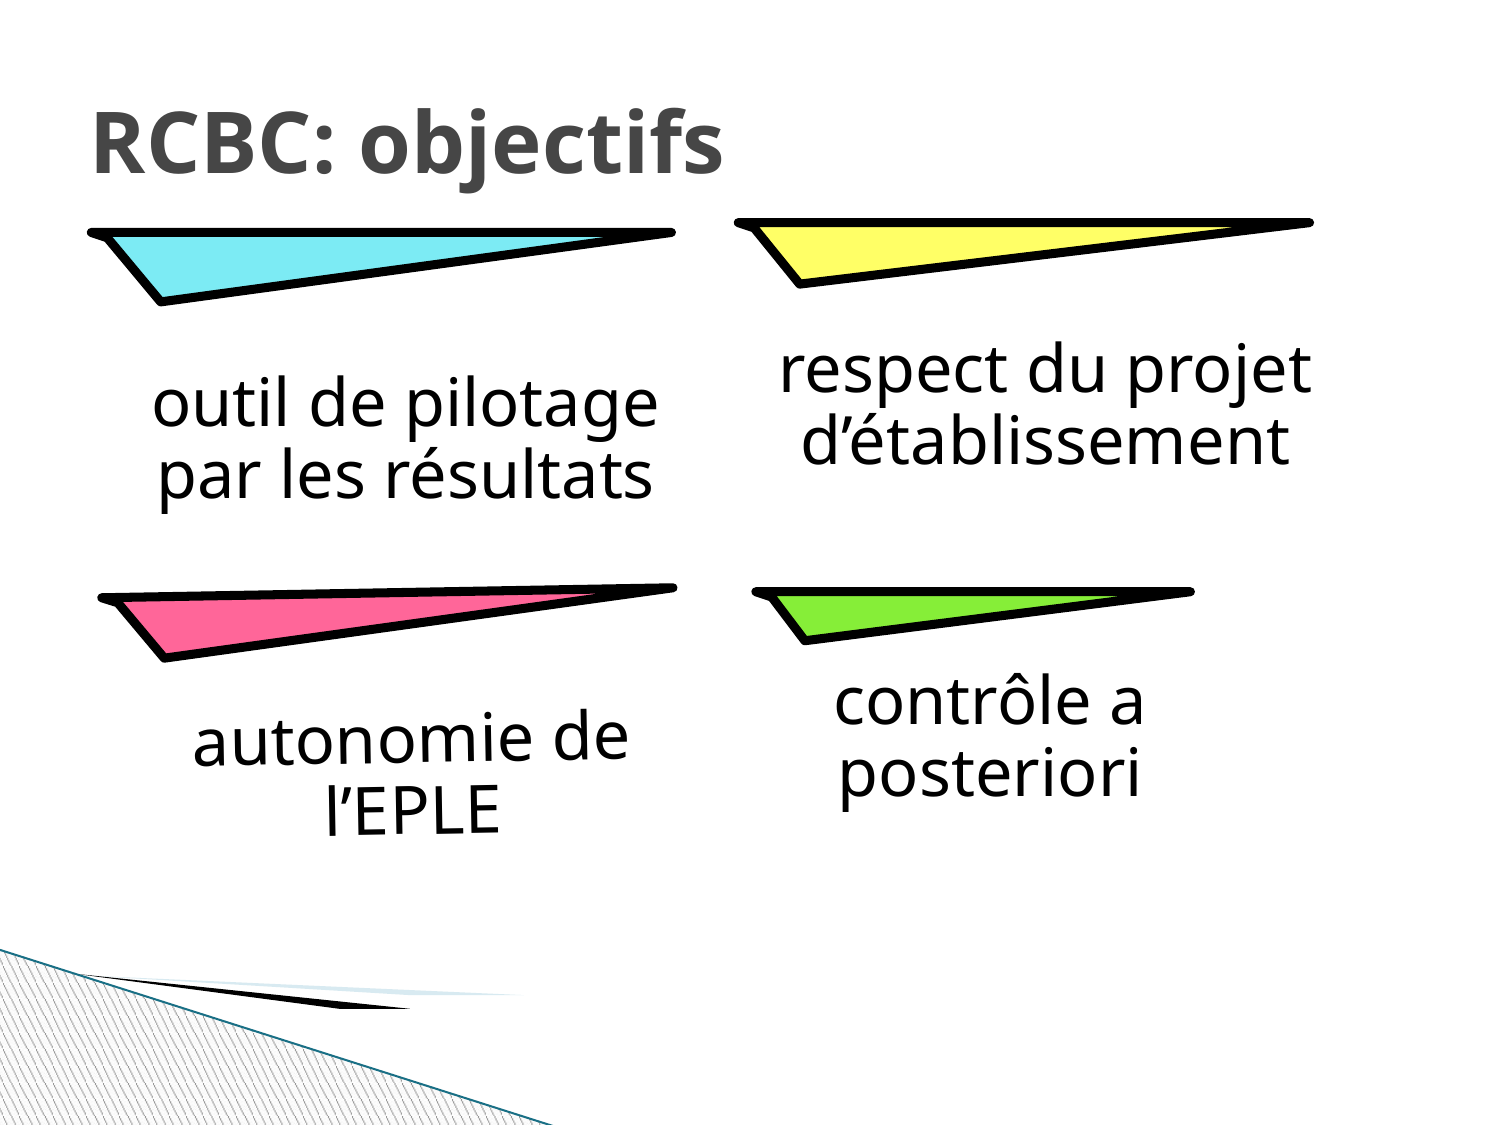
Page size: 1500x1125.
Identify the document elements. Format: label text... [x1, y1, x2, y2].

picture [0, 952, 543, 1125]
text_box respect du projet d’établissement [758, 233, 1224, 285]
title RCBC: objectifs [75, 45, 1425, 233]
text_box contrôle a posteriori [755, 591, 1191, 641]
text_box outil de pilotage par les résultats [92, 233, 668, 302]
text_box autonomie de l’EPLE [101, 587, 673, 659]
